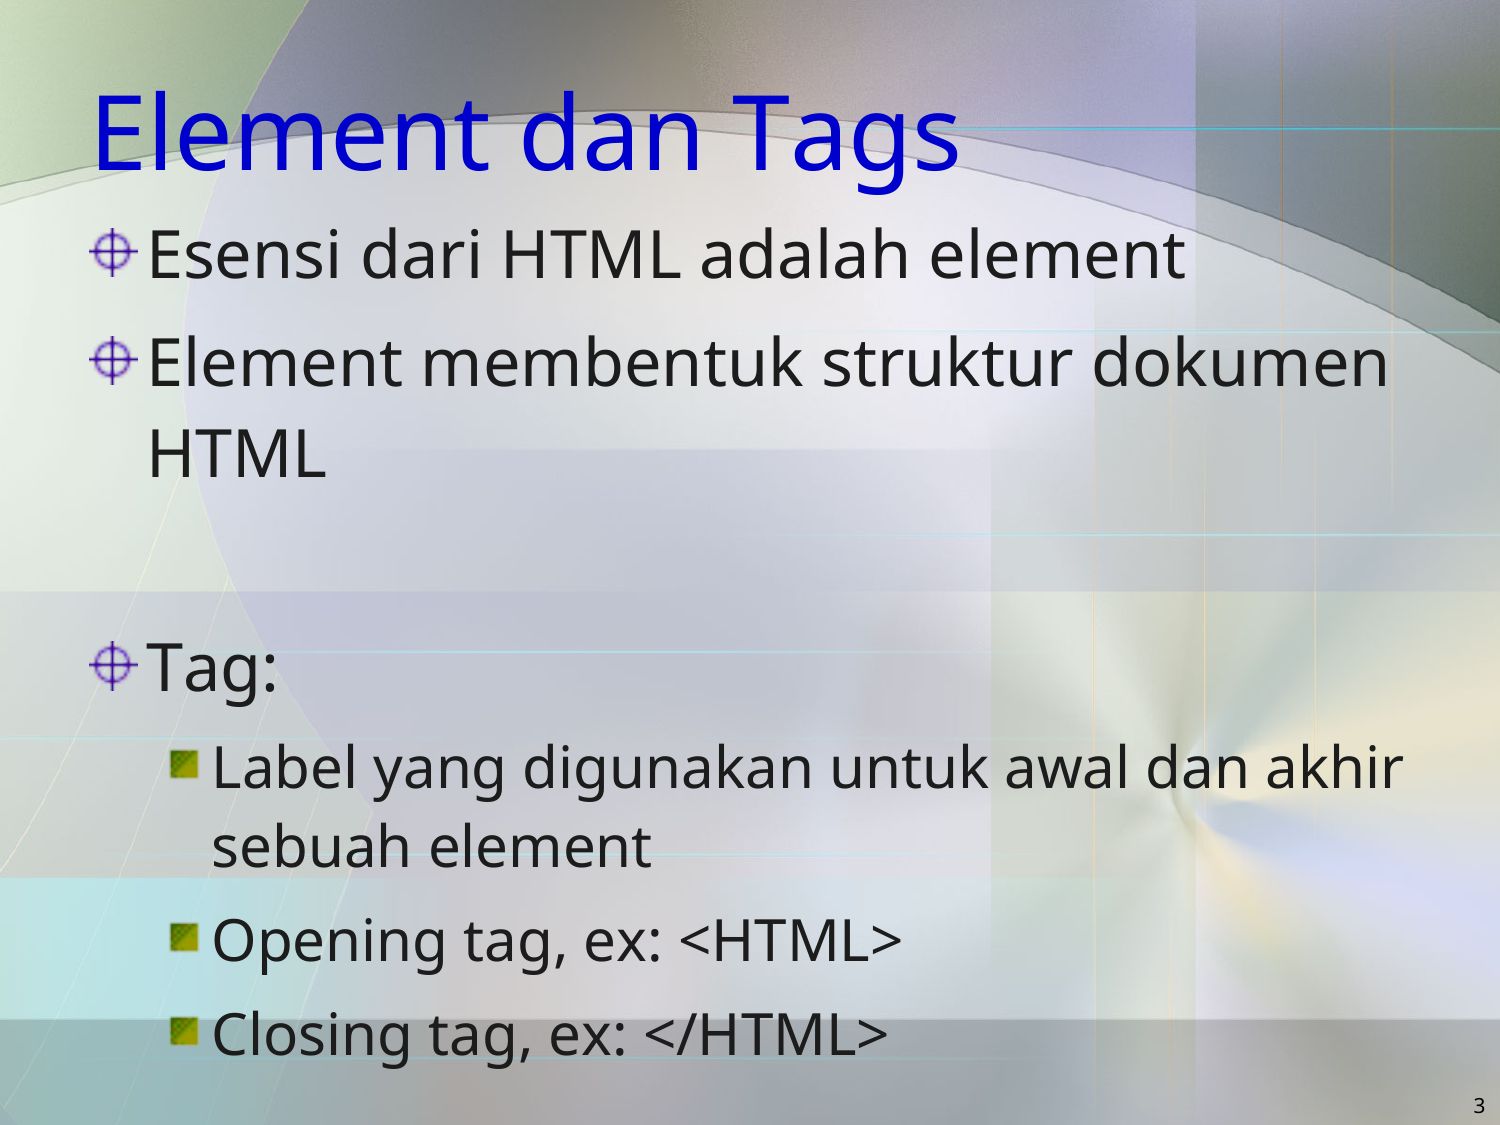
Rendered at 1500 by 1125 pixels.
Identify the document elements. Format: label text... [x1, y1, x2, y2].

title Element dan Tags [75, 61, 1500, 199]
picture [0, 0, 1500, 1125]
list Esensi dari HTML adalah element Element membentuk struktur dokumen HTML Tag: Label yang digunakan untuk awal dan akhir sebuah element Opening tag, ex: <HTML> Closing tag, ex: </HTML> [75, 199, 1500, 1063]
